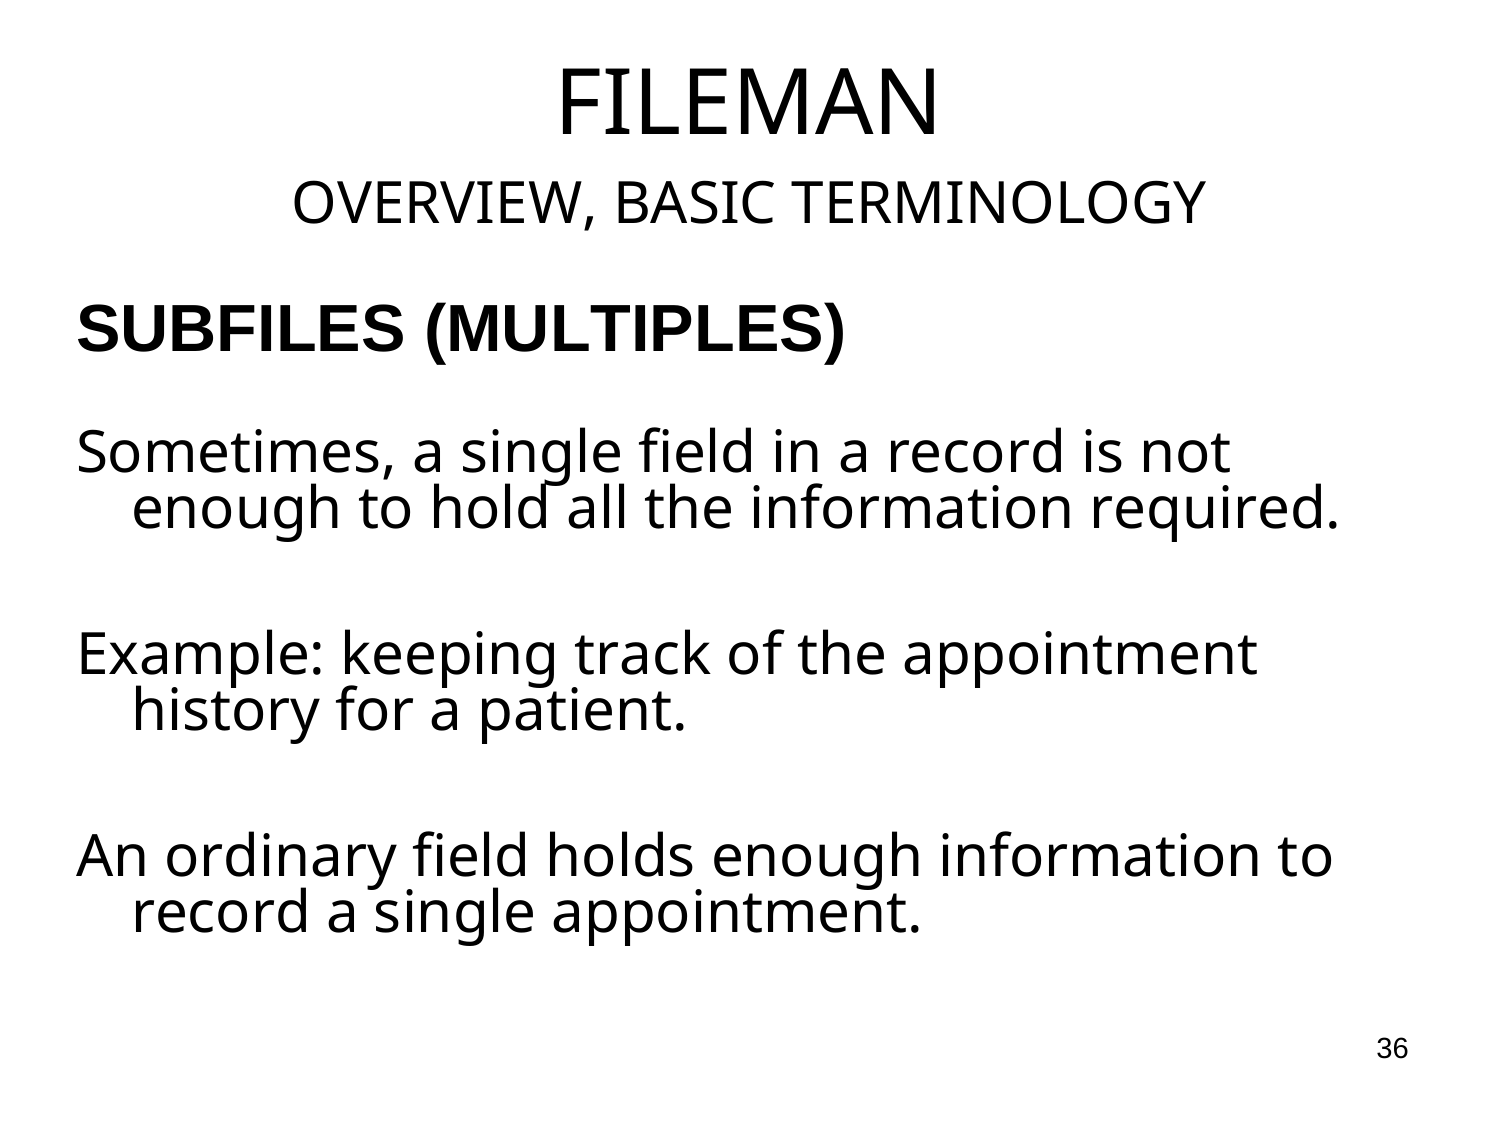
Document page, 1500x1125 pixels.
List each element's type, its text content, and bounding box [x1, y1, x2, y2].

title FILEMAN OVERVIEW, BASIC TERMINOLOGY [75, 32, 1424, 245]
list SU‏BFILES (MULTIPLES) Sometimes, a single field in a record is not enough to hold all the information required. Example: keeping track of the appointment history for a patient. An ordinary field holds enough information to record a single appointment. [76, 299, 1426, 991]
